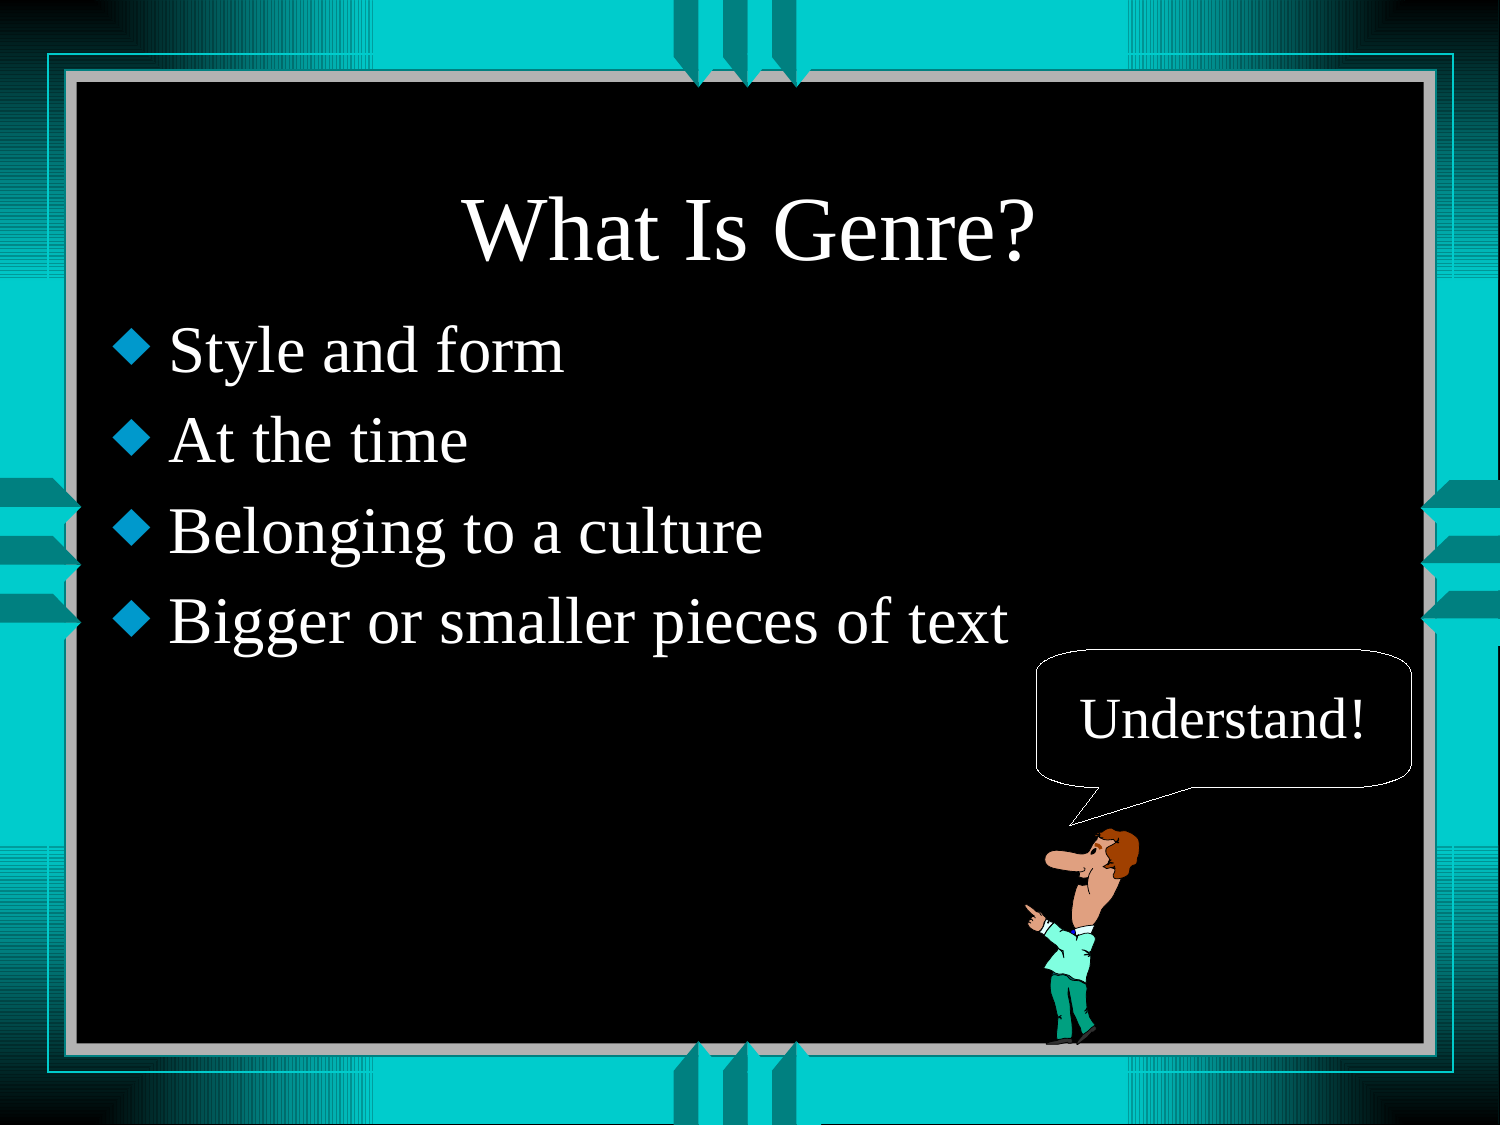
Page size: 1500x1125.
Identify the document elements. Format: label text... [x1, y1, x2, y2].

title What Is Genre? [112, 99, 1388, 288]
picture [1020, 824, 1144, 1050]
list Style and form At the time Belonging to a culture Bigger or smaller pieces of text [112, 312, 1426, 988]
